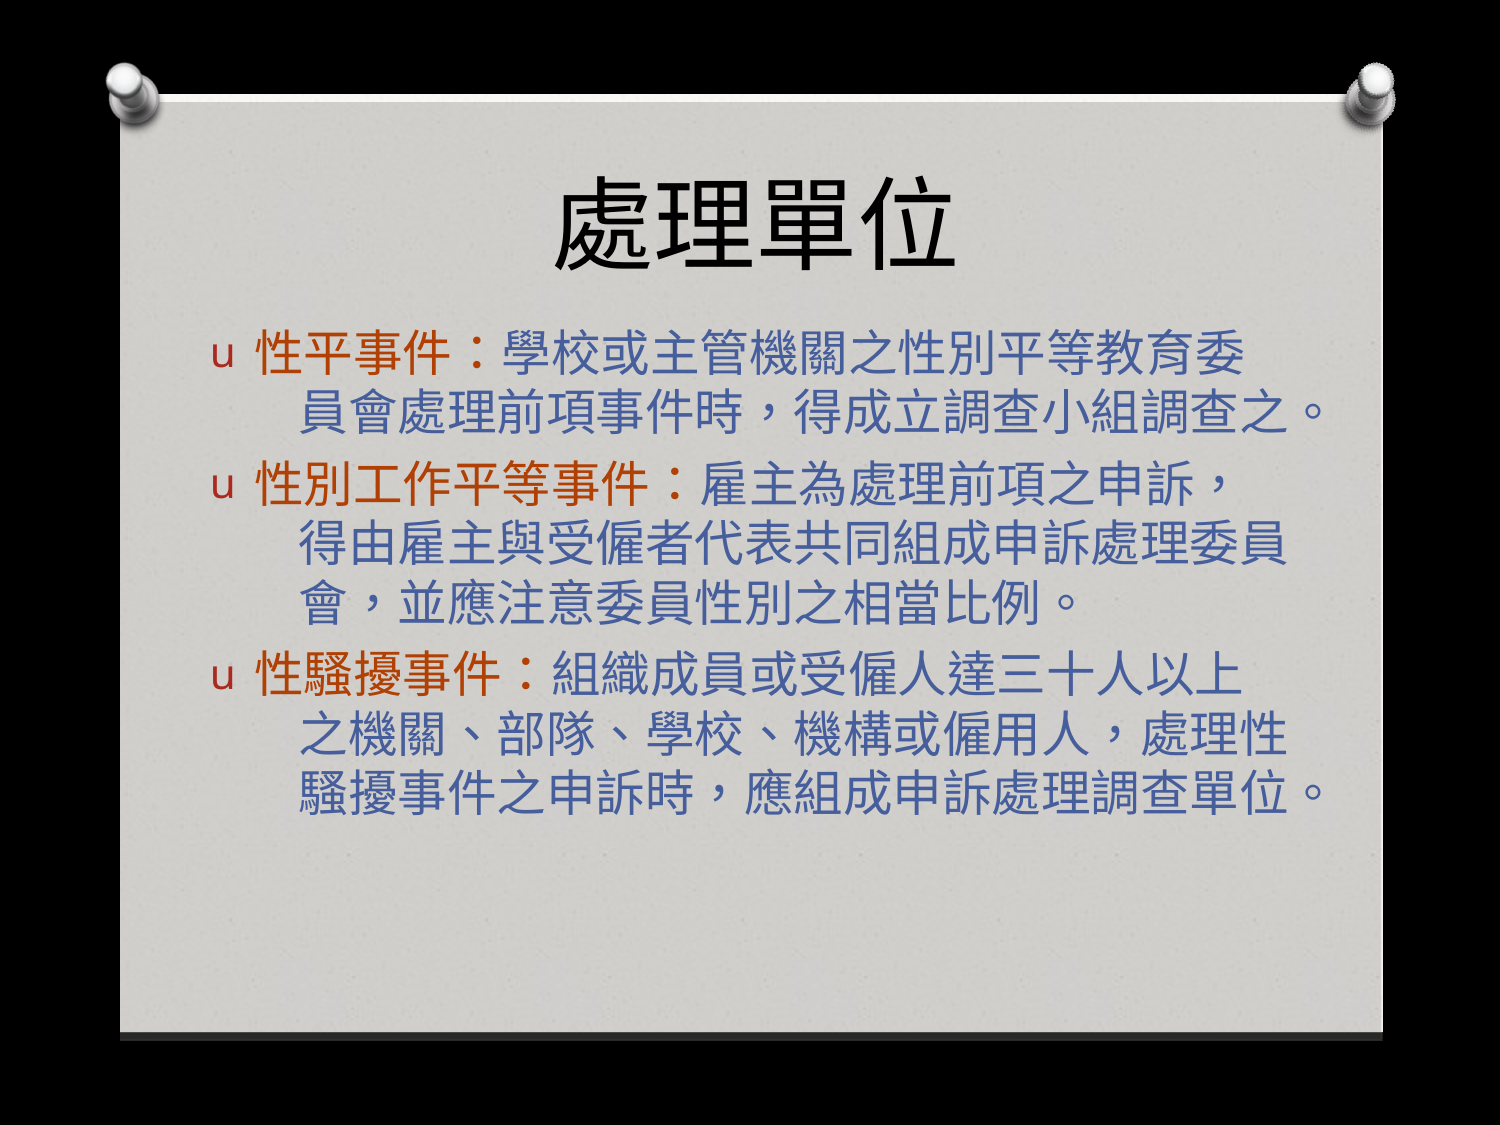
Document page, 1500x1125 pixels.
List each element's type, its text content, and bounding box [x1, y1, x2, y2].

list 性平事件：學校或主管機關之性別平等教育委員會處理前項事件時，得成立調查小組調查之。 性別工作平等事件：雇主為處理前項之申訴，得由雇主與受僱者代表共同組成申訴處理委員會，並應注意委員性別之相當比例。 性騷擾事件：組織成員或受僱人達三十人以上之機關、部隊、學校、機構或僱用人，處理性騷擾事件之申訴時，應組成申訴處理調查單位。 [194, 314, 1306, 953]
title 處理單位 [206, 148, 1306, 291]
